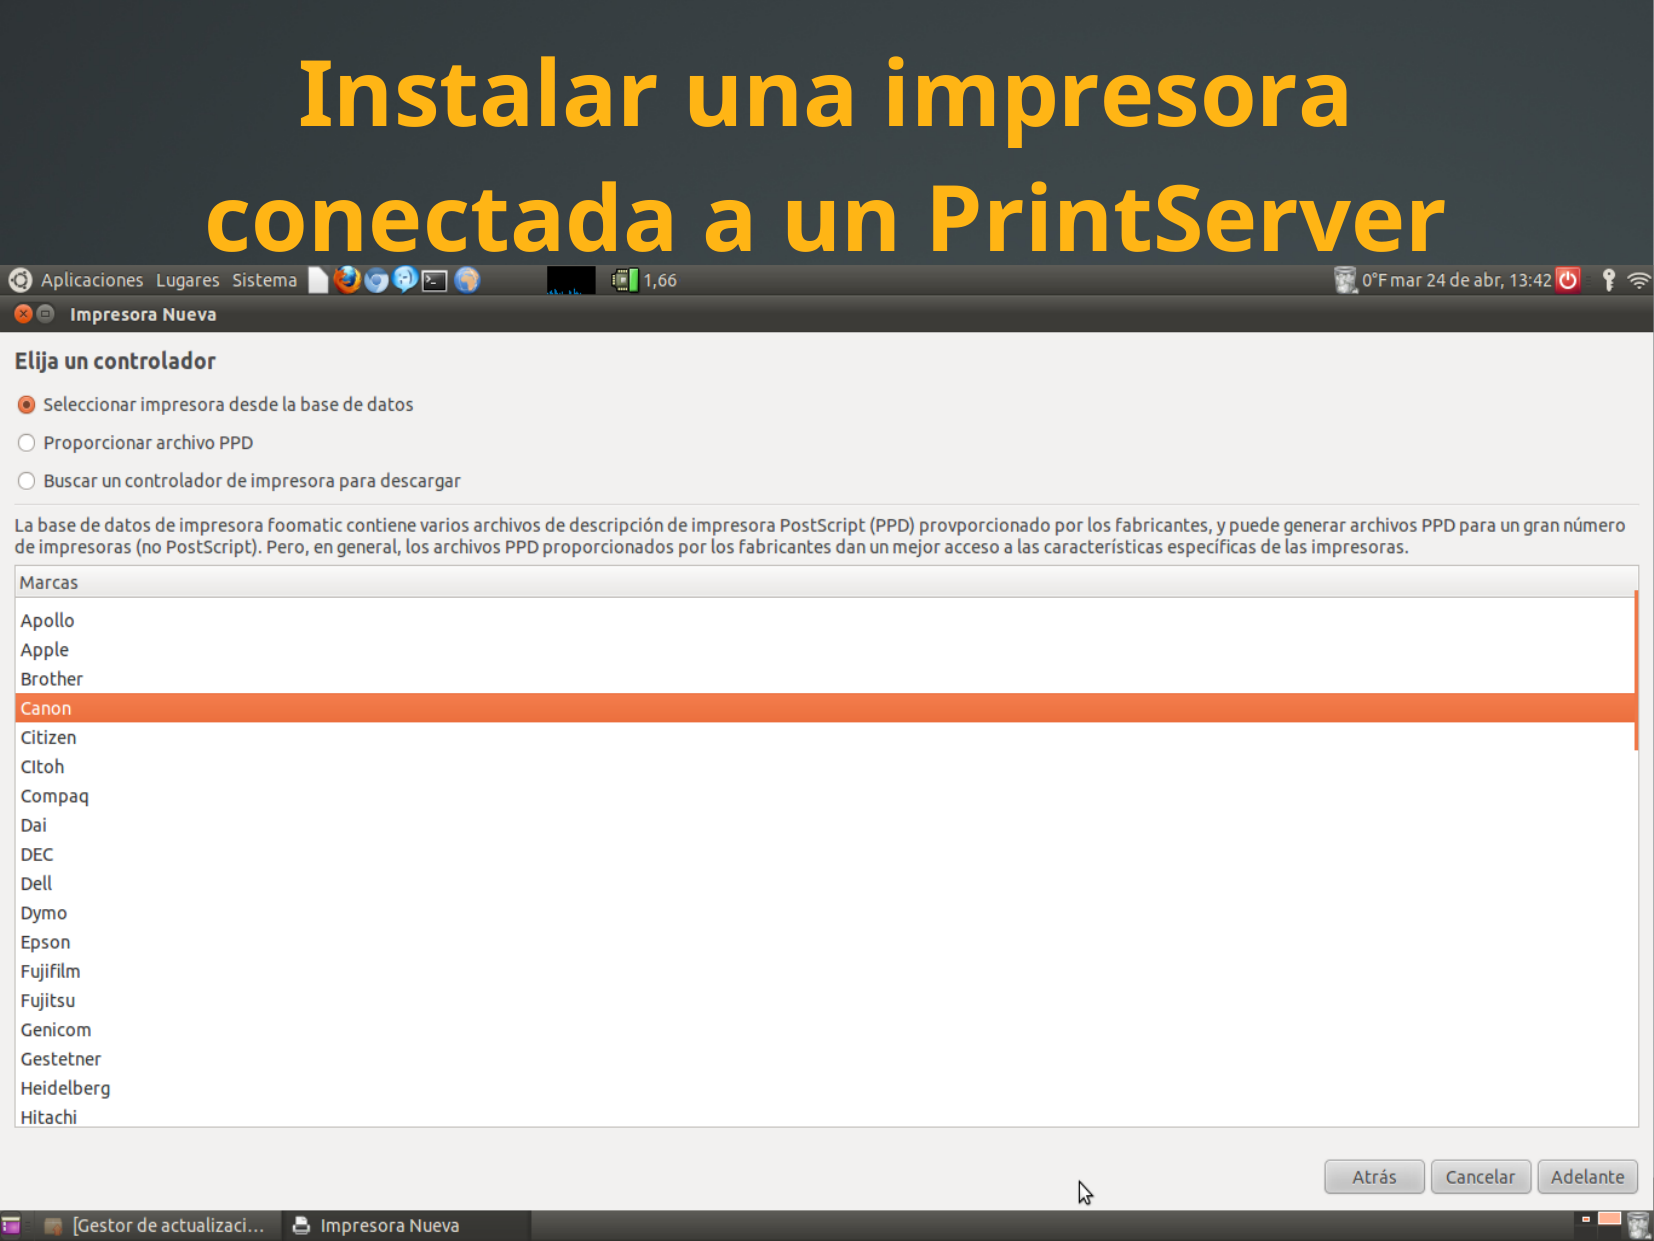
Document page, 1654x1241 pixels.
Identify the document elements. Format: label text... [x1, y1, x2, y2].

picture [0, 0, 1654, 1241]
title Instalar una impresora conectada a un PrintServer [82, 49, 1571, 257]
